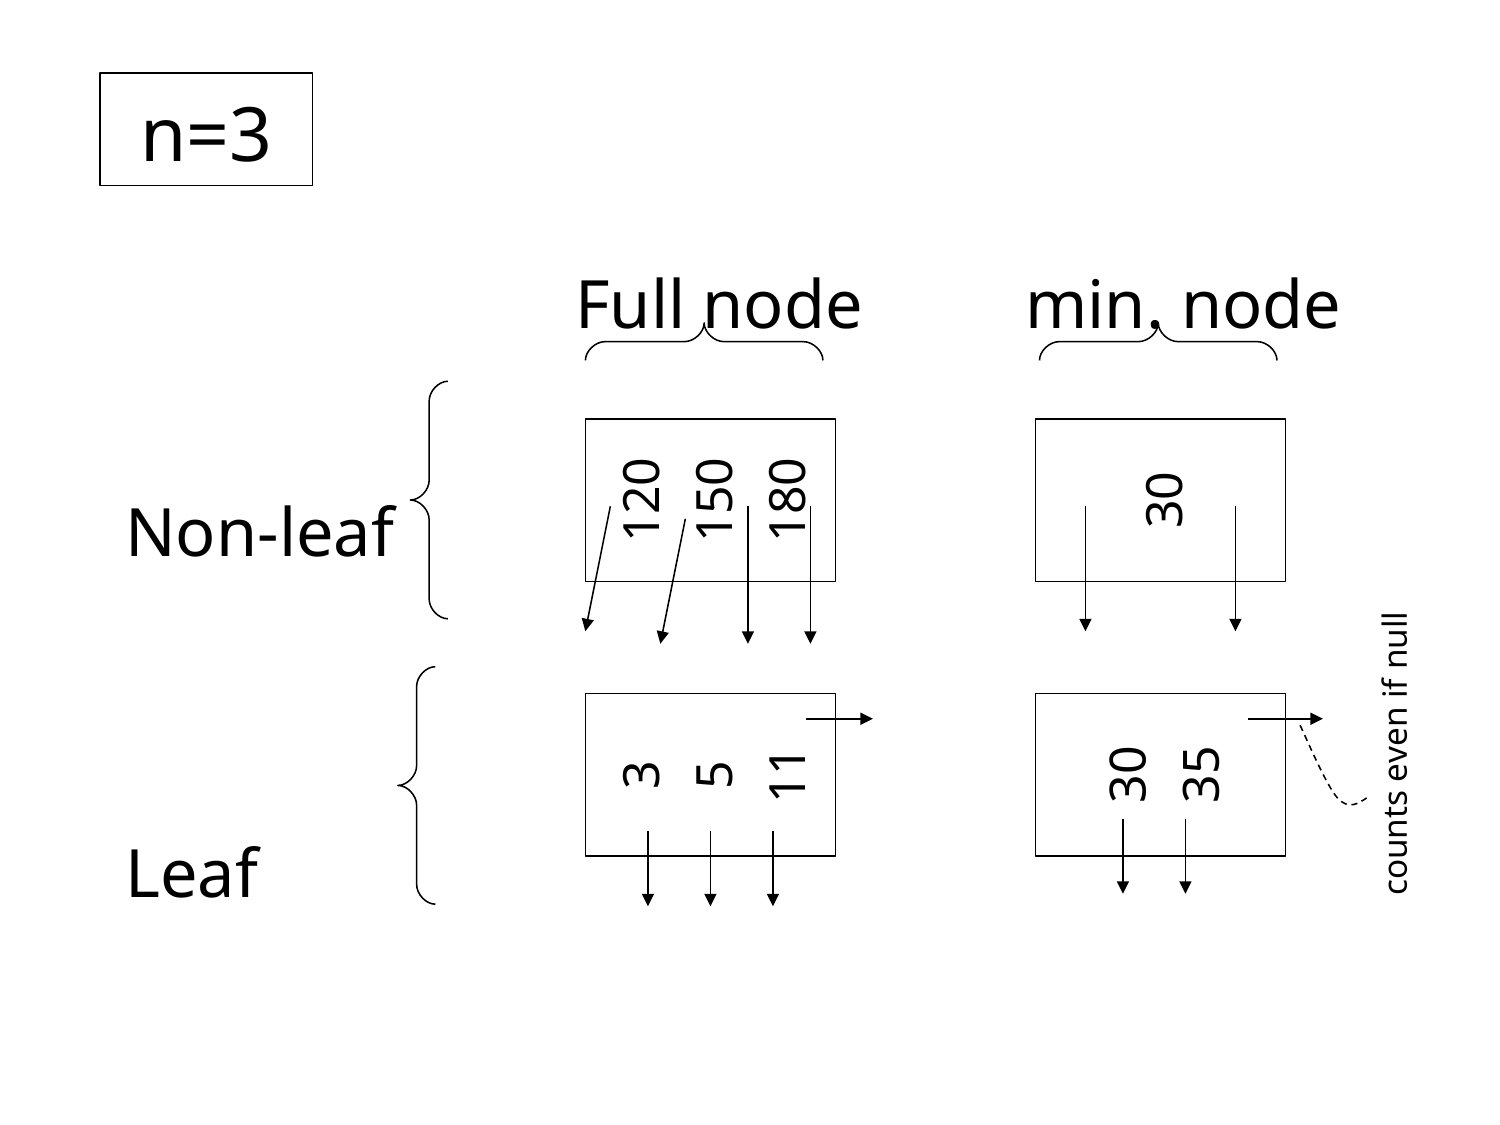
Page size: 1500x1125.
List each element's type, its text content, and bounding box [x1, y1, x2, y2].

text_box 30 35 [1035, 693, 1286, 857]
text_box 30 [1035, 418, 1286, 582]
list Full node min. node Non-leaf Leaf [110, 243, 1386, 920]
text_box n=3 [99, 72, 313, 186]
text_box 120 150 180 [585, 418, 836, 582]
text_box counts even if null [1364, 604, 1421, 903]
text_box 3 5 11 [585, 693, 836, 857]
